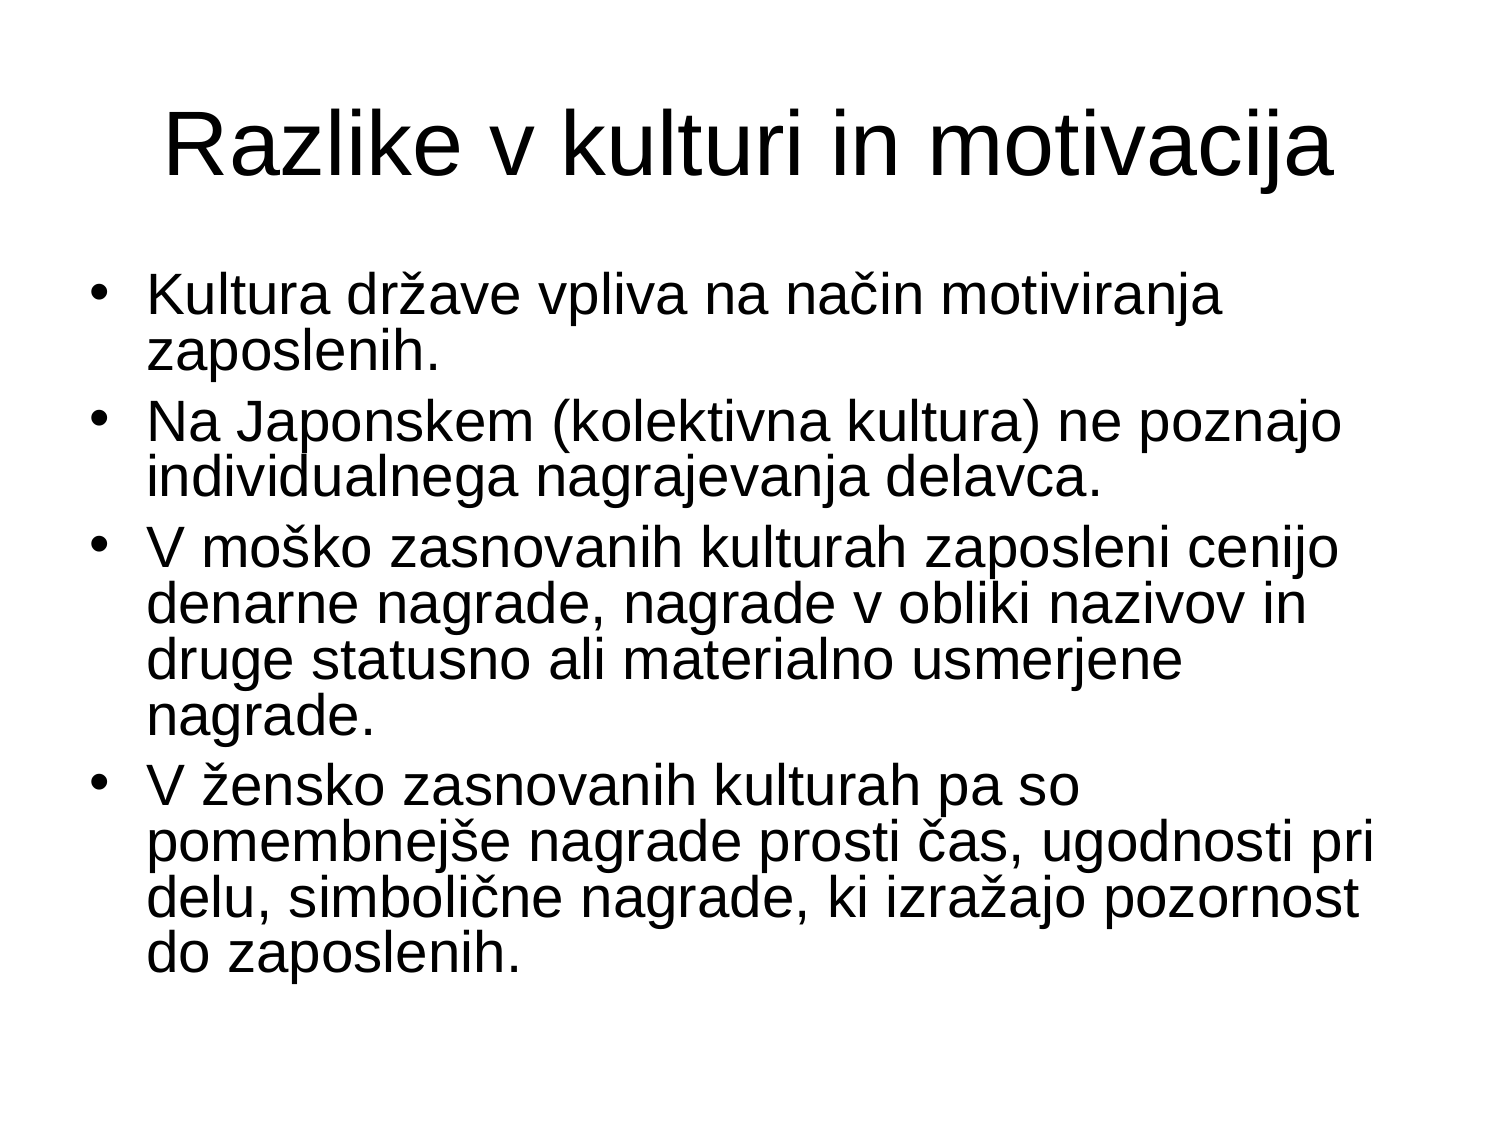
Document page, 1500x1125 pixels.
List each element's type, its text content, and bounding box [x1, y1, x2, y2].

list Kultura države vpliva na način motiviranja zaposlenih. Na Japonskem (kolektivna kultura) ne poznajo individualnega nagrajevanja delavca. V moško zasnovanih kulturah zaposleni cenijo denarne nagrade, nagrade v obliki nazivov in druge statusno ali materialno usmerjene nagrade. V žensko zasnovanih kulturah pa so pomembnejše nagrade prosti čas, ugodnosti pri delu, simbolične nagrade, ki izražajo pozornost do zaposlenih. [75, 262, 1426, 1006]
title Razlike v kulturi in motivacija [75, 45, 1426, 233]
